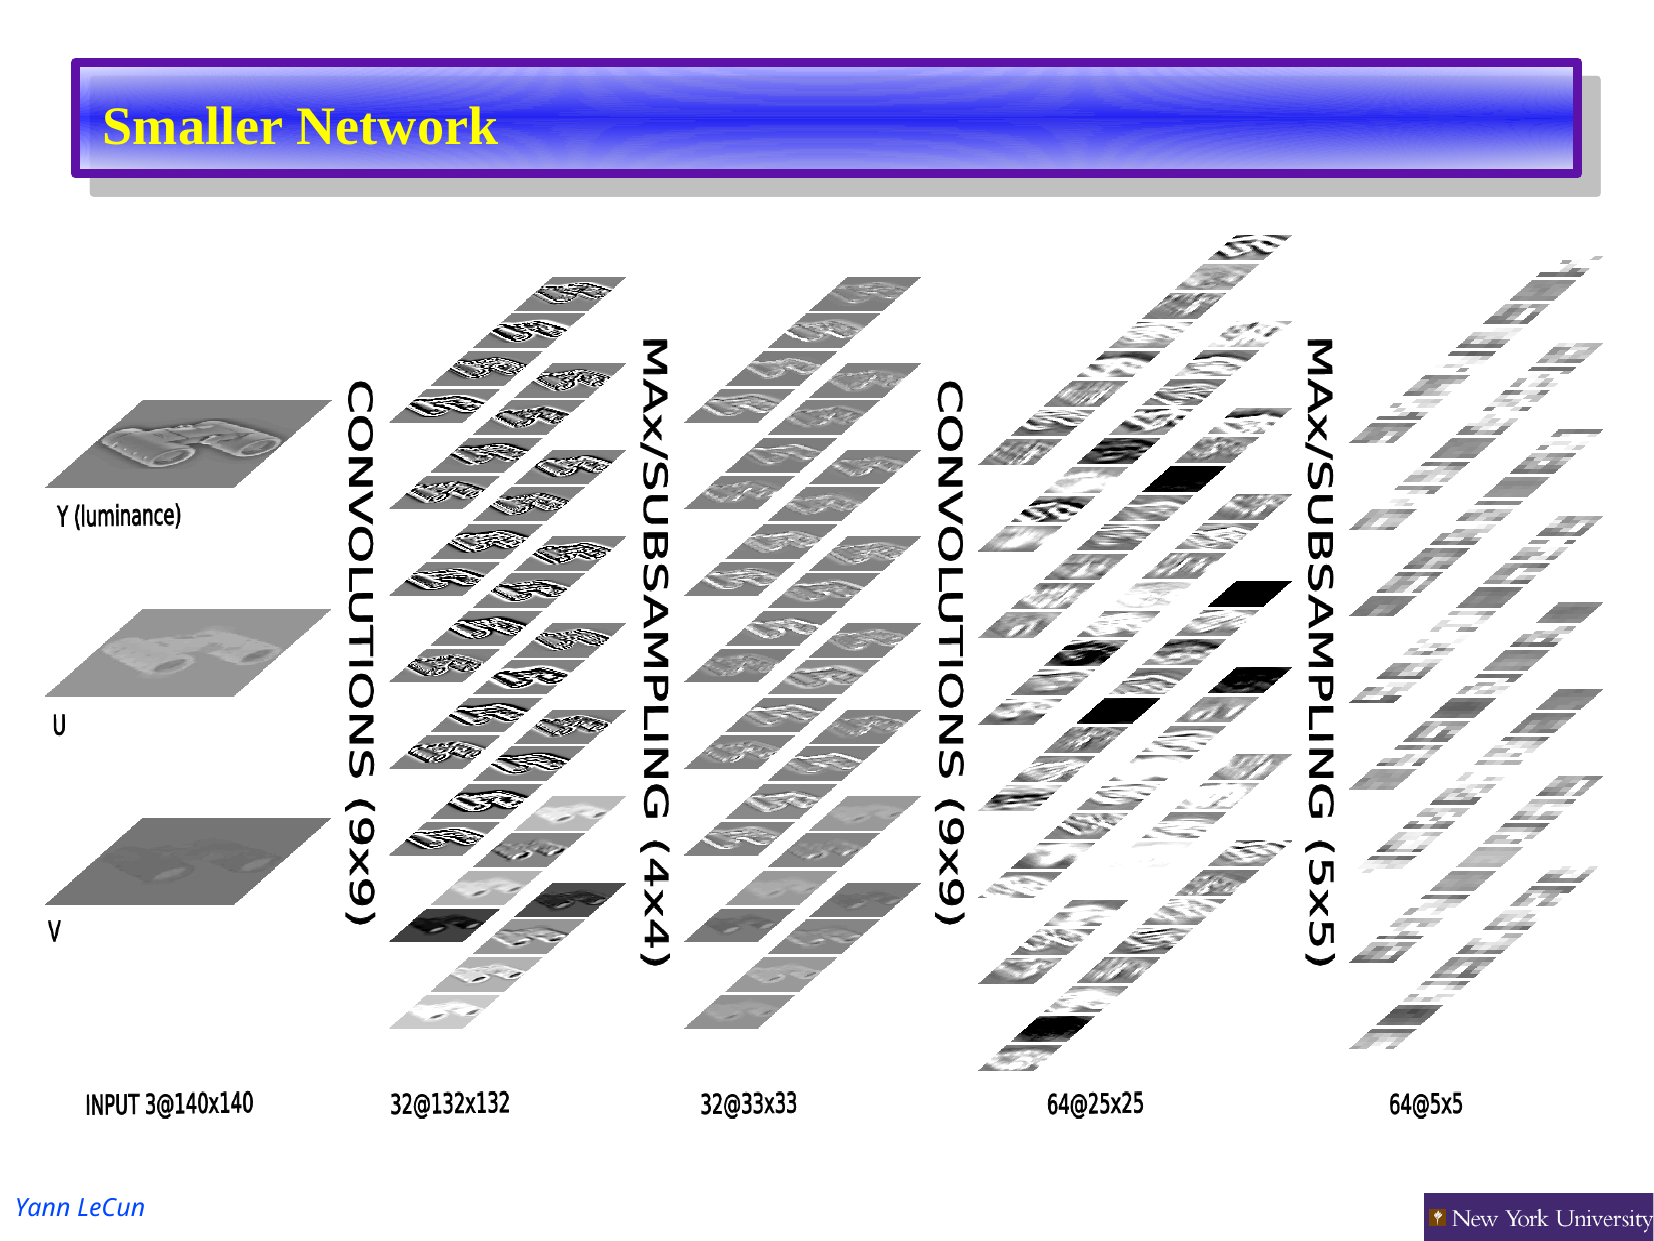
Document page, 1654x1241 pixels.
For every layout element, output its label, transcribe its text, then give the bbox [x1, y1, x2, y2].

picture [44, 235, 1604, 1119]
picture [1424, 1193, 1654, 1241]
title Smaller Network [75, 62, 1578, 174]
